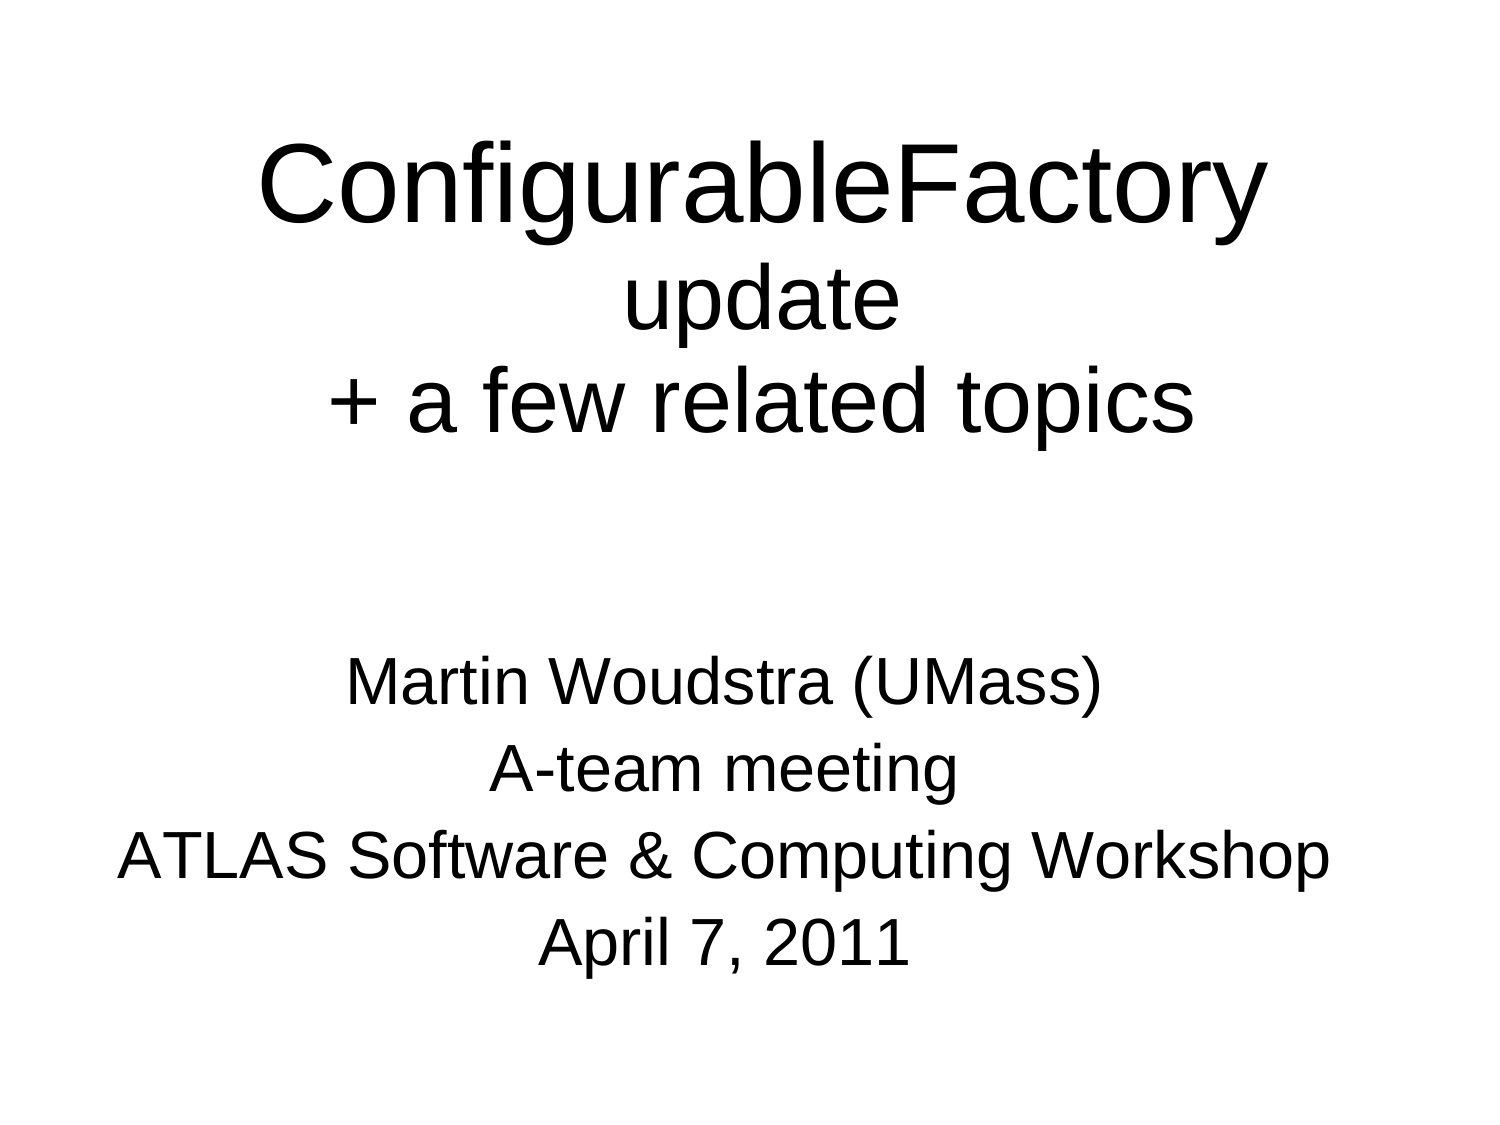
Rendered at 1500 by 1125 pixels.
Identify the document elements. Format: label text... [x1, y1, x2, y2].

subtitle Martin Woudstra (UMass) A-team meeting ATLAS Software & Computing Workshop April 7, 2011 [50, 637, 1401, 1075]
title ConfigurableFactory update + a few related topics [137, 87, 1388, 488]
